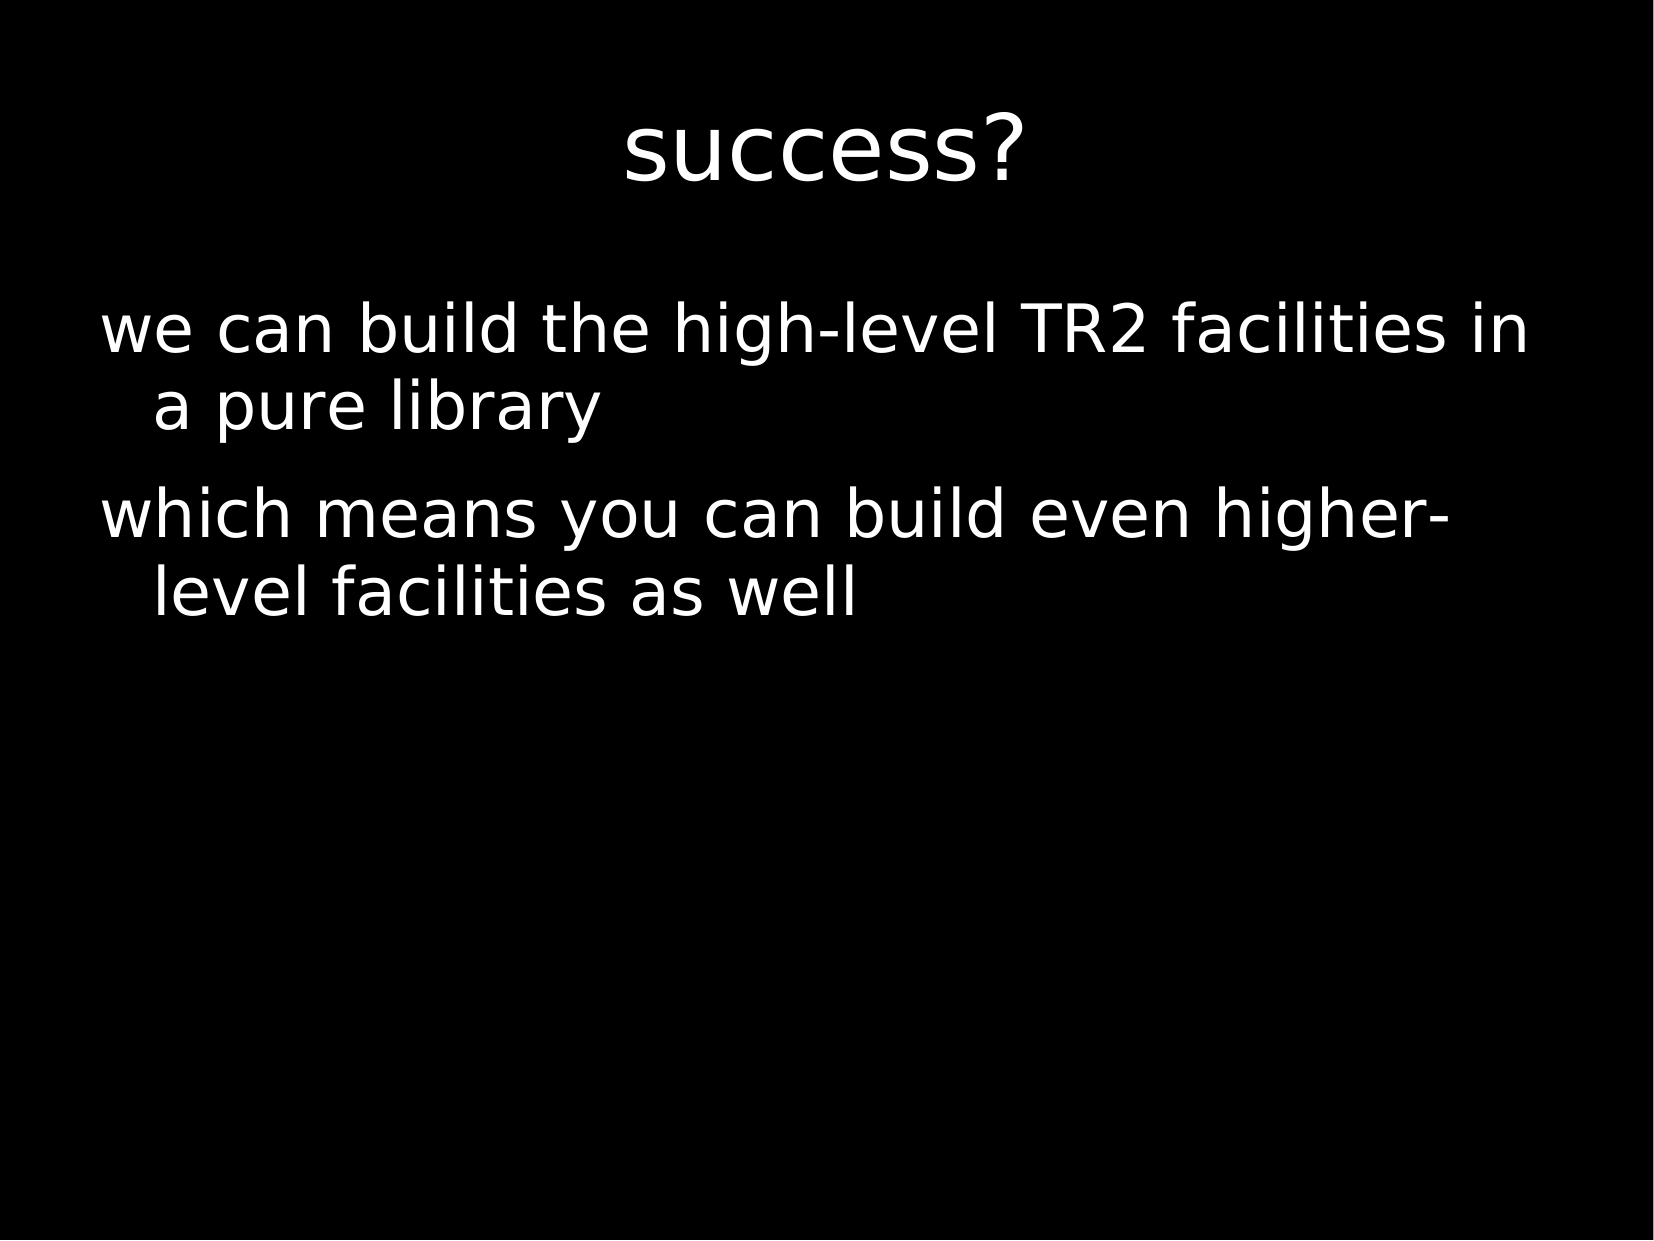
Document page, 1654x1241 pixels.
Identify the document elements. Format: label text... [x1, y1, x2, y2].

list we can build the high-level TR2 facilities in a pure library which means you can build even higher-level facilities as well [82, 290, 1570, 1109]
title success? [82, 46, 1570, 259]
